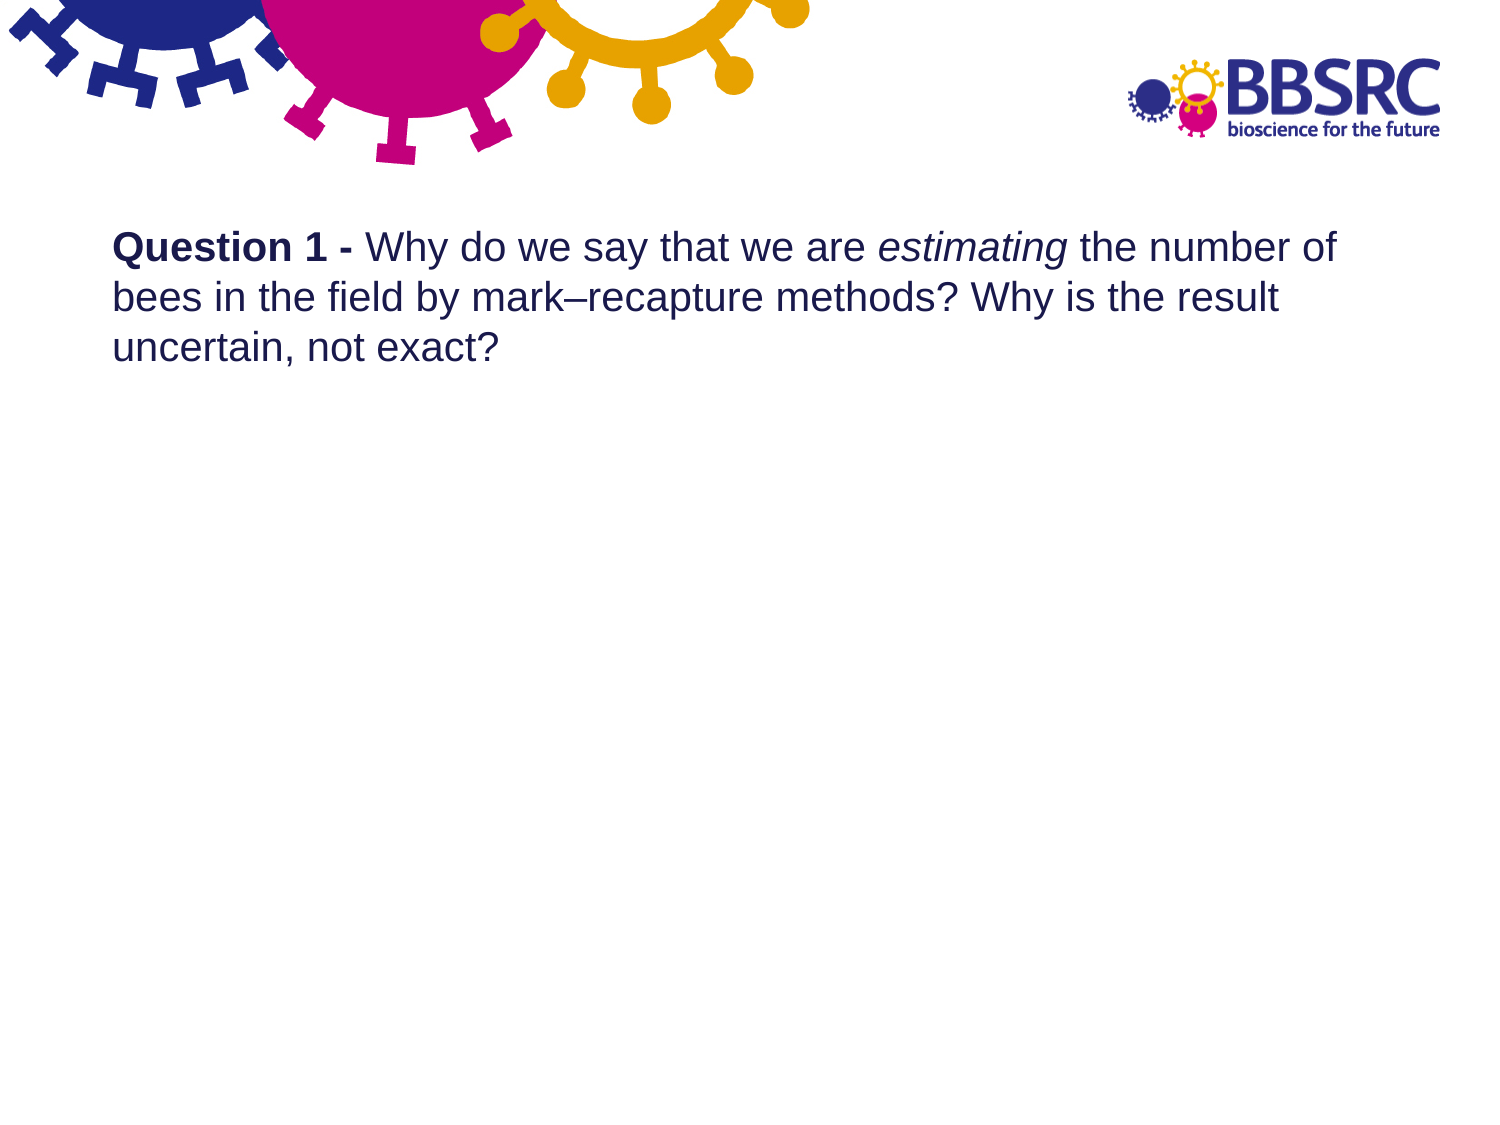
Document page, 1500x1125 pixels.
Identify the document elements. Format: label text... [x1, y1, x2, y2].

list Question 1 - Why do we say that we are estimating the number of bees in the field by mark–recapture methods? Why is the result uncertain, not exact? [112, 219, 1377, 1012]
